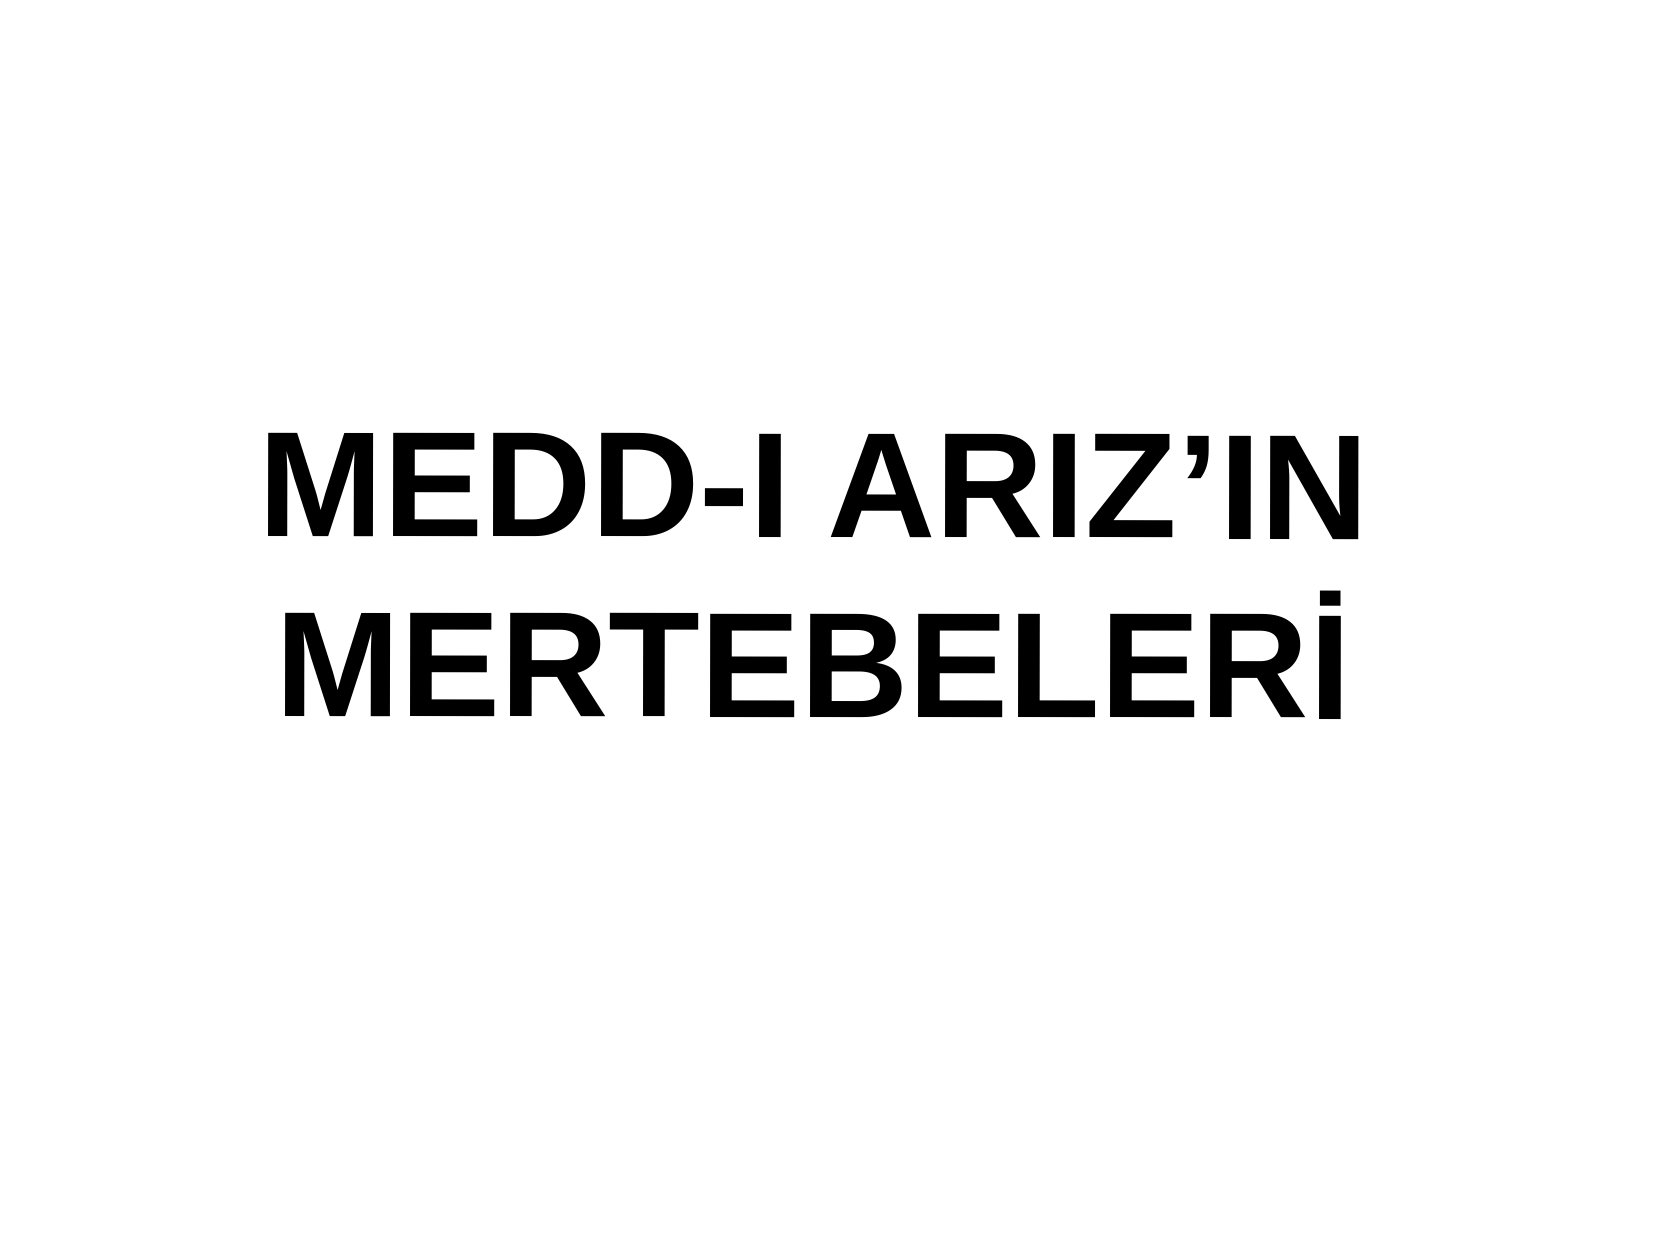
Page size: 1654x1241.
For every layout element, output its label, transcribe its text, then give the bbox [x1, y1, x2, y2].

list MEDD-I ARIZ’IN MERTEBELERİ [68, 176, 1560, 1000]
